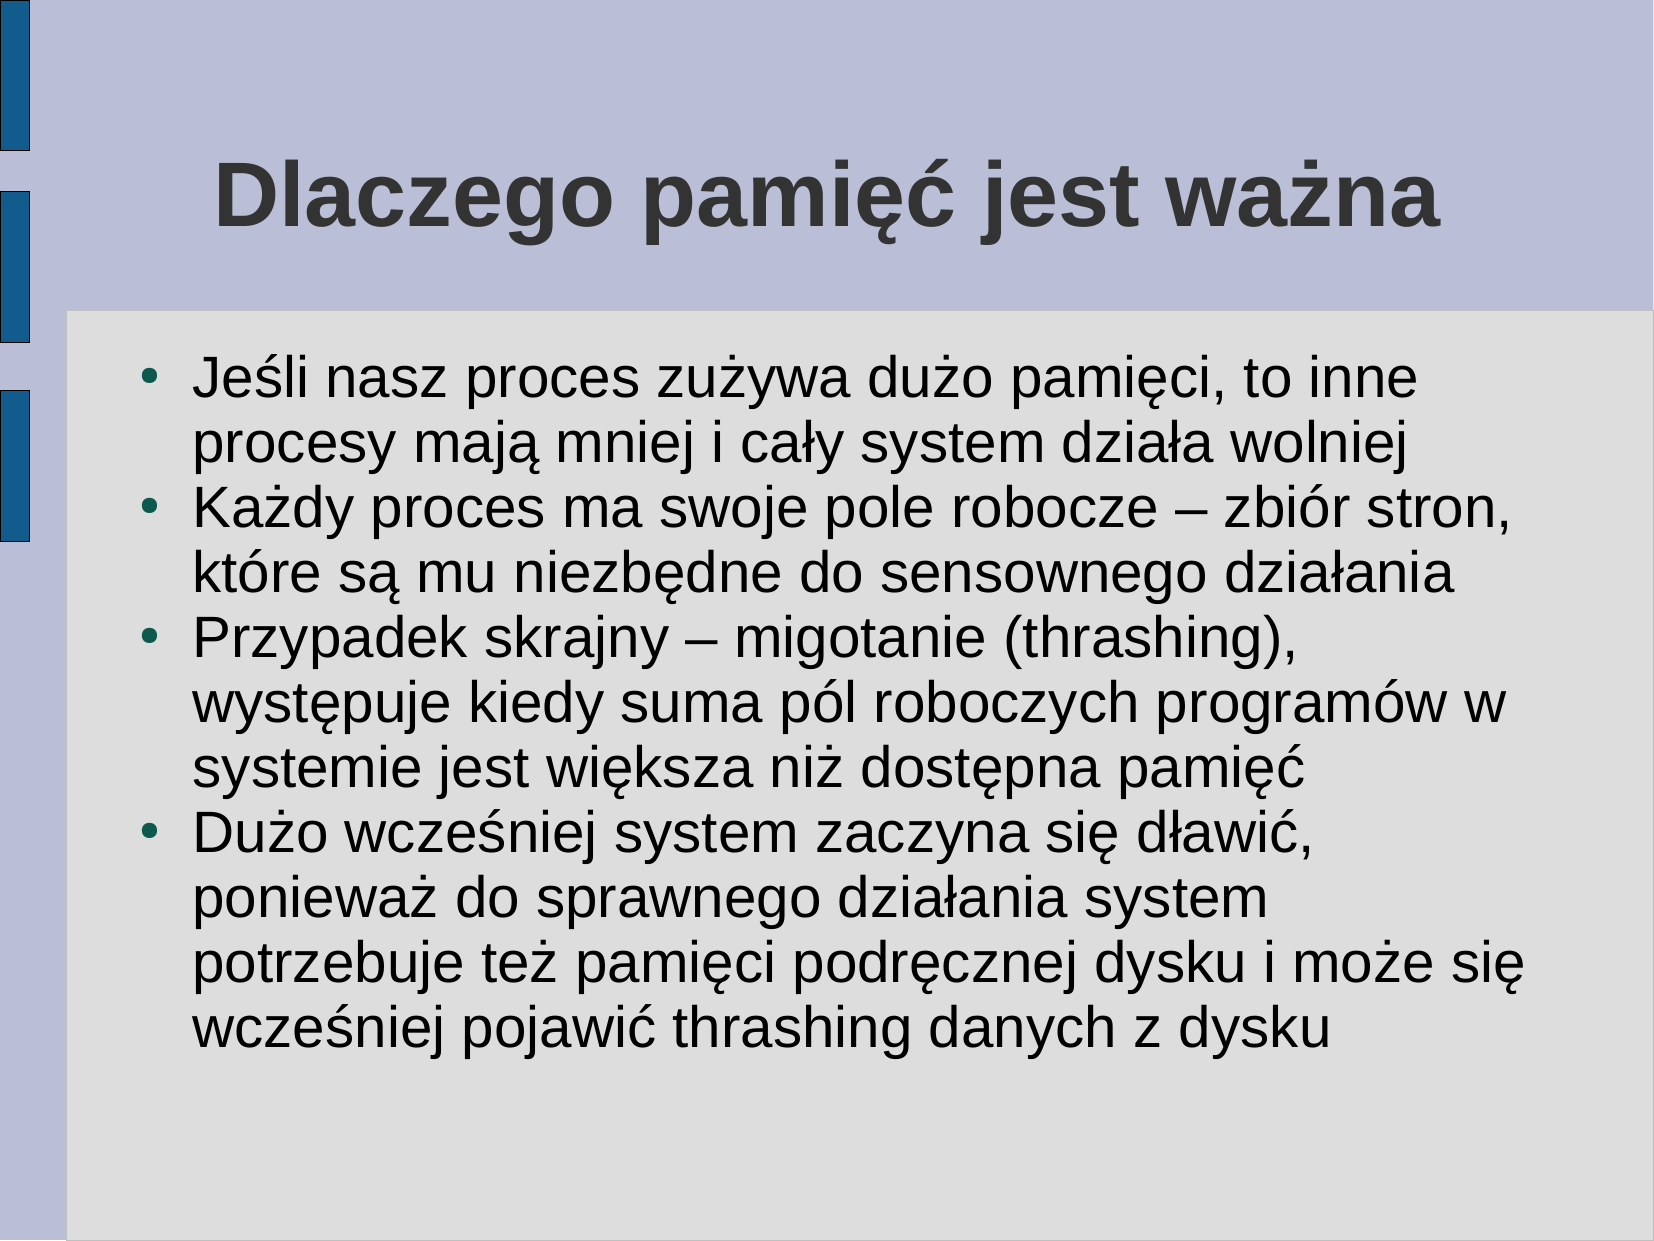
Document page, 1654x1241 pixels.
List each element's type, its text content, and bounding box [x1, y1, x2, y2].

title Dlaczego pamięć jest ważna [121, 91, 1534, 299]
list Jeśli nasz proces zużywa dużo pamięci, to inne procesy mają mniej i cały system działa wolniej Każdy proces ma swoje pole robocze – zbiór stron, które są mu niezbędne do sensownego działania Przypadek skrajny – migotanie (thrashing), występuje kiedy suma pól roboczych programów w systemie jest większa niż dostępna pamięć Dużo wcześniej system zaczyna się dławić, ponieważ do sprawnego działania system potrzebuje też pamięci podręcznej dysku i może się wcześniej pojawić thrashing danych z dysku [121, 344, 1534, 1143]
